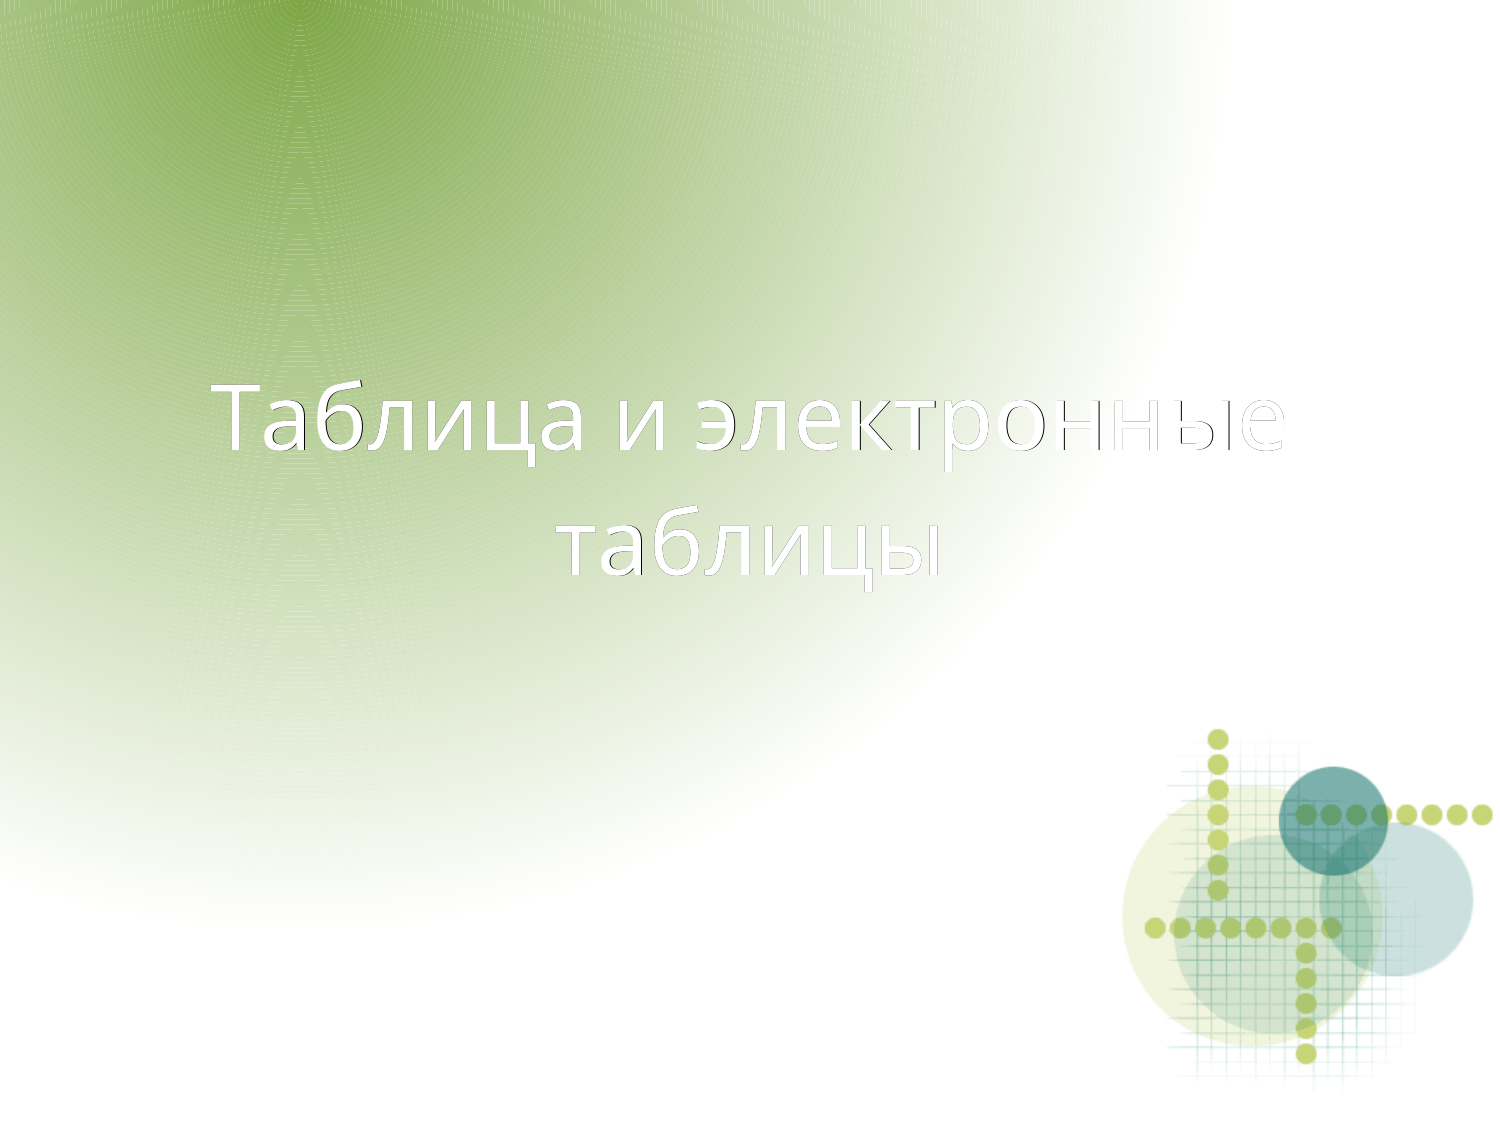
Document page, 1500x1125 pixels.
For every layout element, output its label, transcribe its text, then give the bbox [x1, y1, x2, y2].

subtitle [225, 637, 1276, 926]
title Таблица и электронные таблицы [112, 372, 1388, 610]
picture [1110, 718, 1500, 1098]
